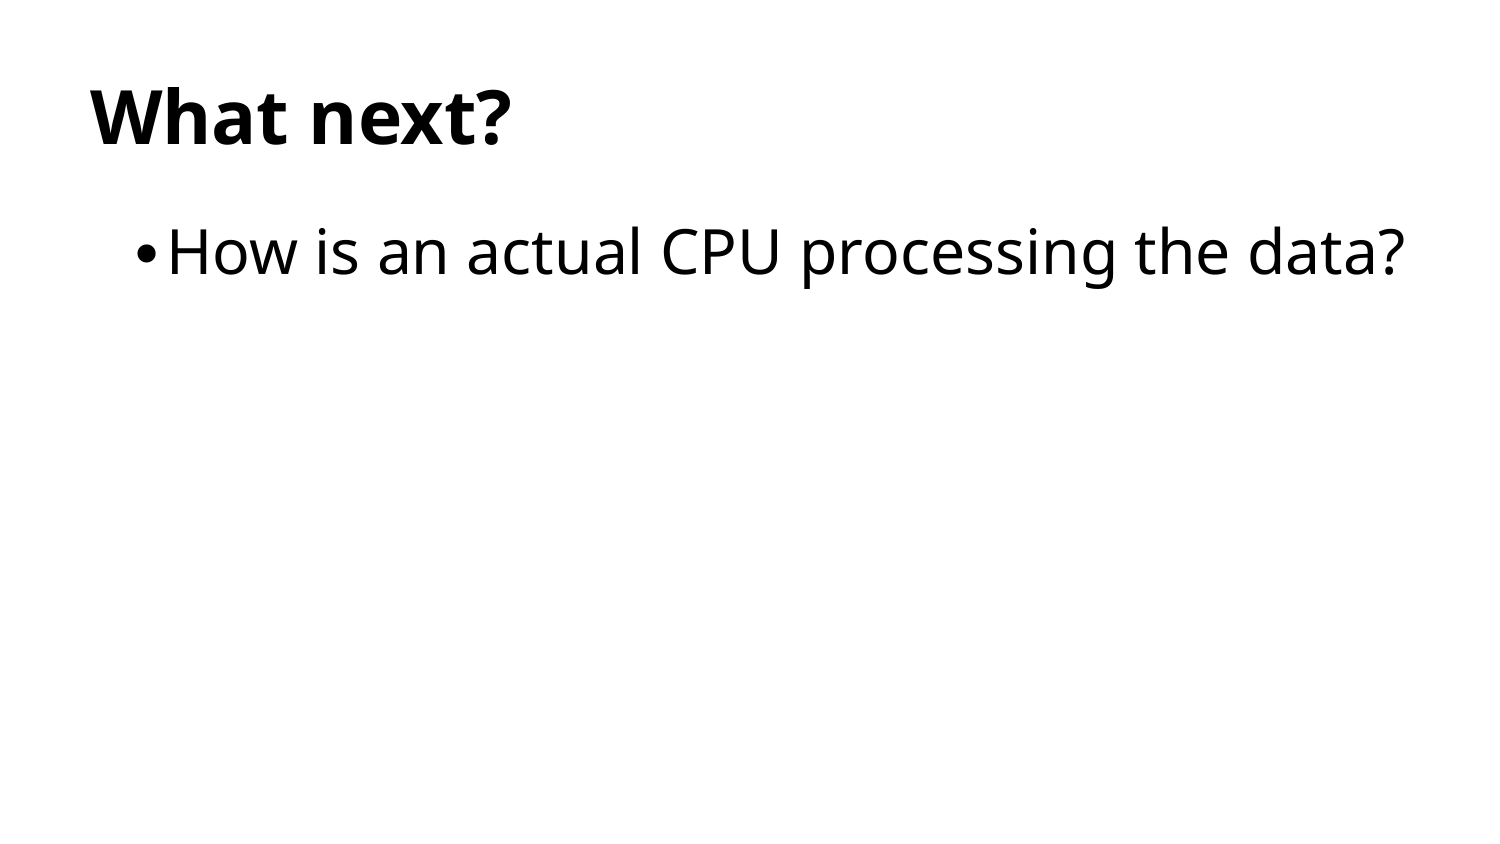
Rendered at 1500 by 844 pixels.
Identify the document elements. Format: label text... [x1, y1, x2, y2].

list How is an actual CPU processing the data? [75, 196, 1425, 808]
title What next? [75, 33, 1425, 175]
